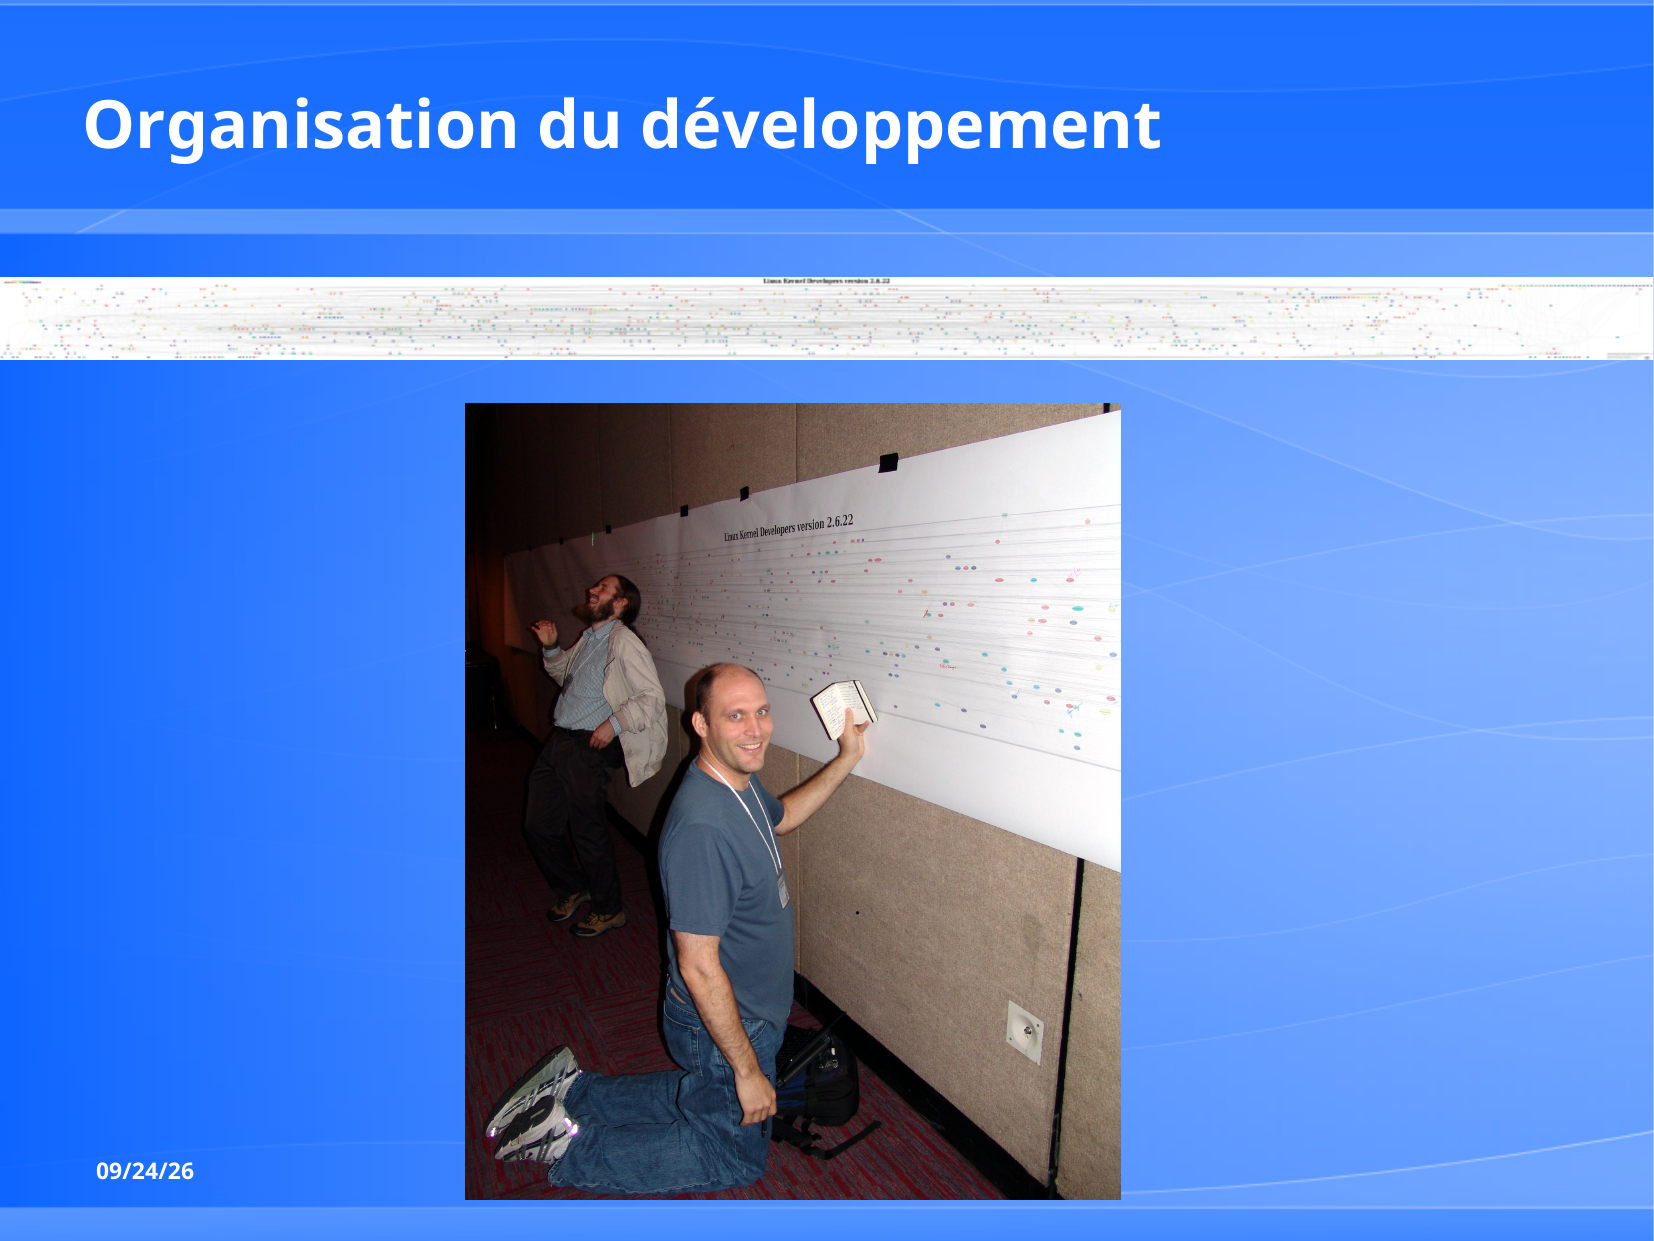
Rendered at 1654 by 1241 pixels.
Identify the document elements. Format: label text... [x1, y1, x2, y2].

picture [0, 0, 1654, 1241]
title Organisation du développement [23, 15, 1625, 229]
